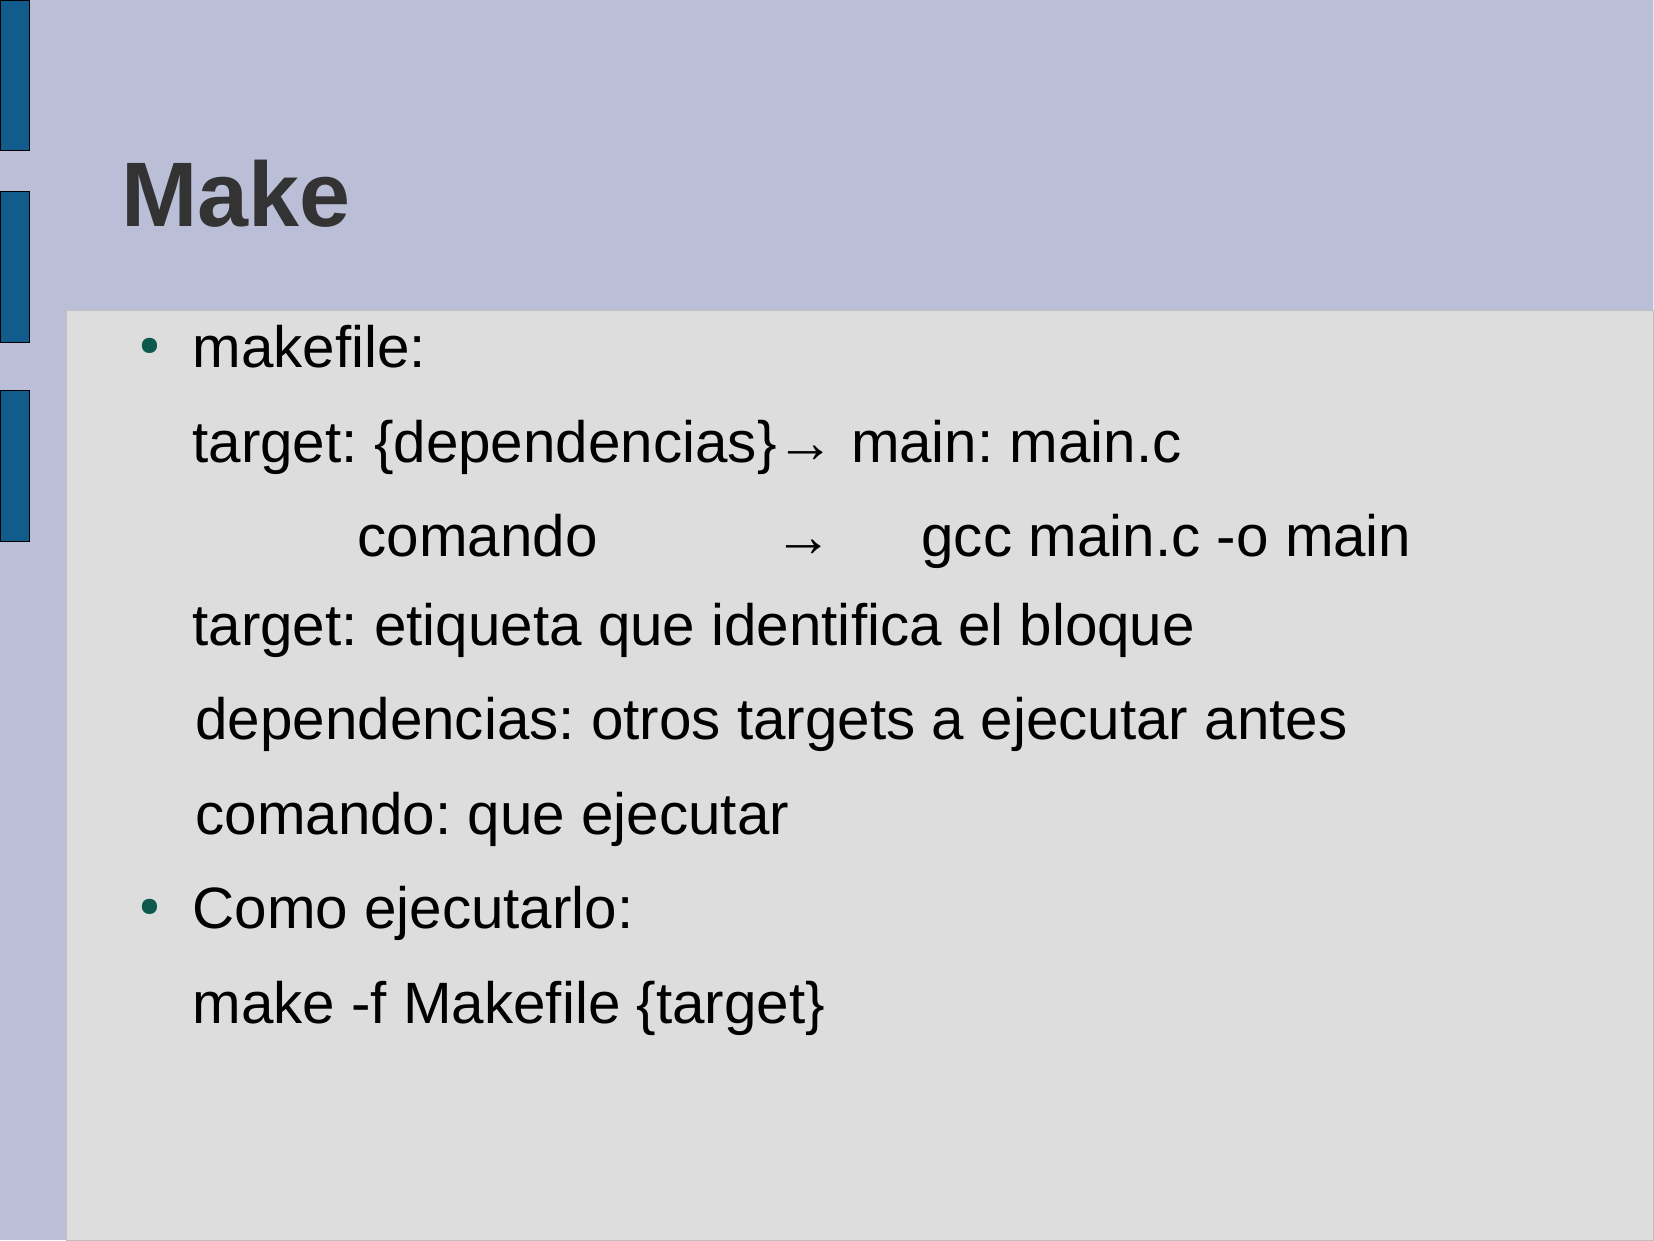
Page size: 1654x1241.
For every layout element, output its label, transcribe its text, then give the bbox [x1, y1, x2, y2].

title Make [121, 91, 1534, 299]
list makefile: target: {dependencias}→ main: main.c comando → gcc main.c -o main target: etiqueta que identifica el bloque dependencias: otros targets a ejecutar antes comando: que ejecutar Como ejecutarlo: make -f Makefile {target} [121, 314, 1534, 1097]
